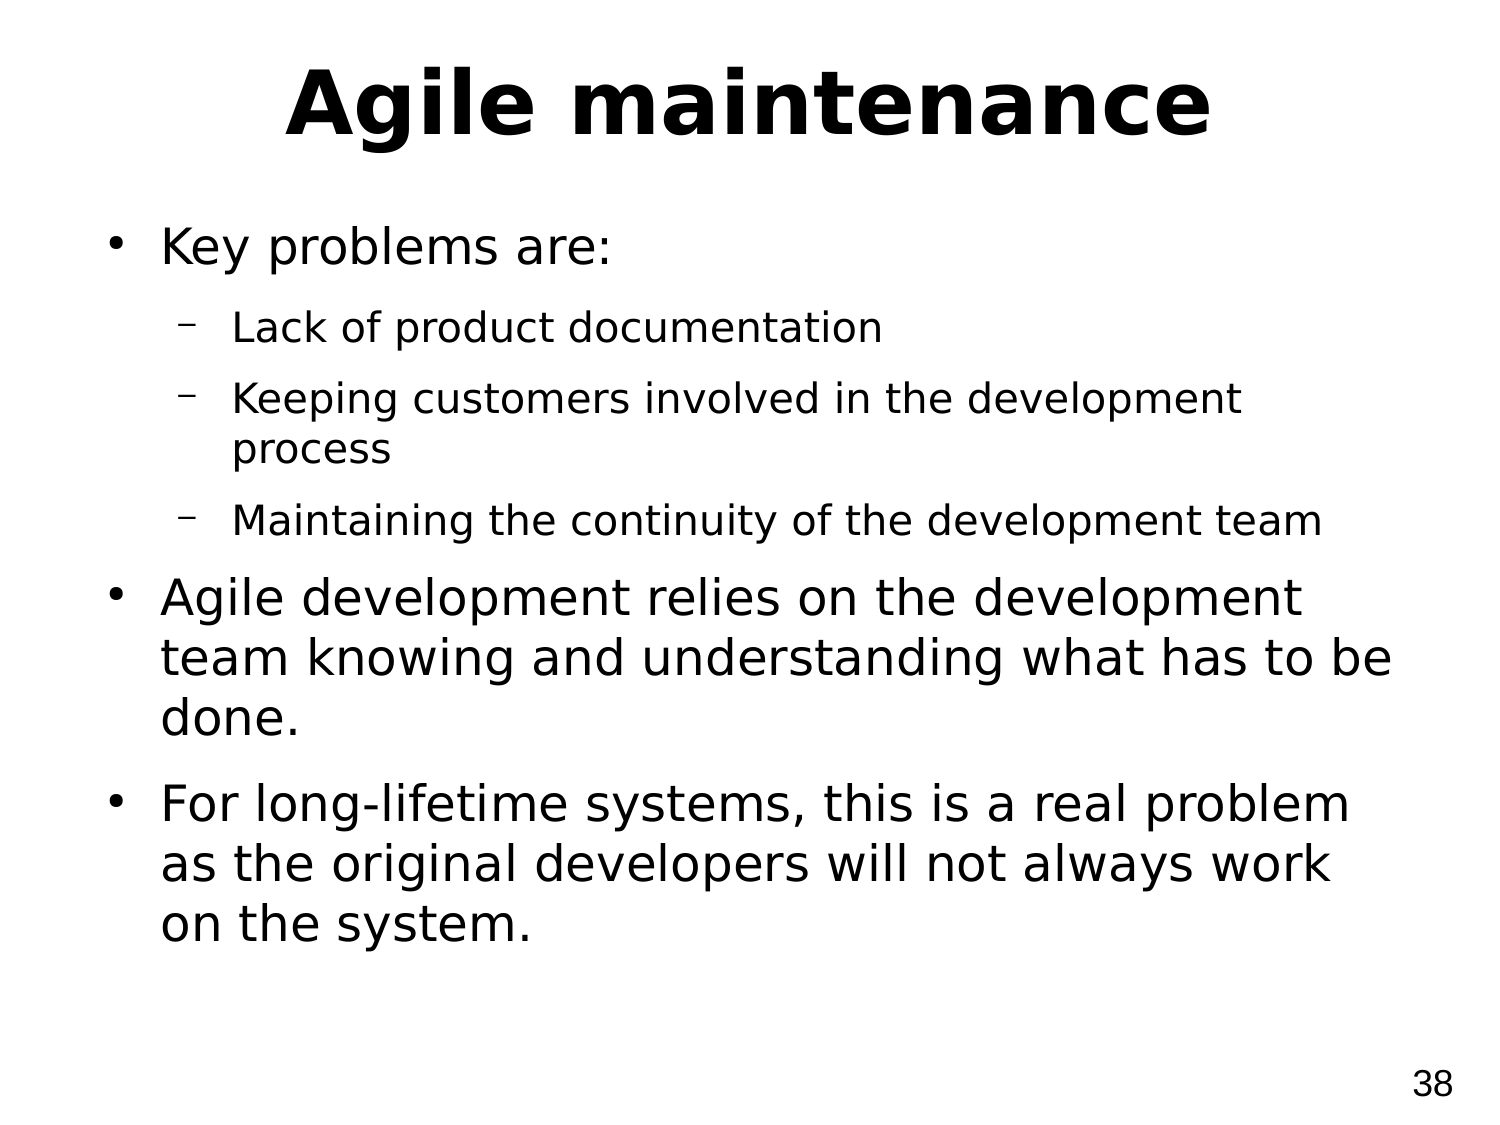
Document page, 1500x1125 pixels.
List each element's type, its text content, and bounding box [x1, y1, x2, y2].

title Agile maintenance [75, 33, 1425, 166]
list Key problems are: Lack of product documentation Keeping customers involved in the development process Maintaining the continuity of the development team Agile development relies on the development team knowing and understanding what has to be done. For long-lifetime systems, this is a real problem as the original developers will not always work on the system. [75, 206, 1425, 1063]
